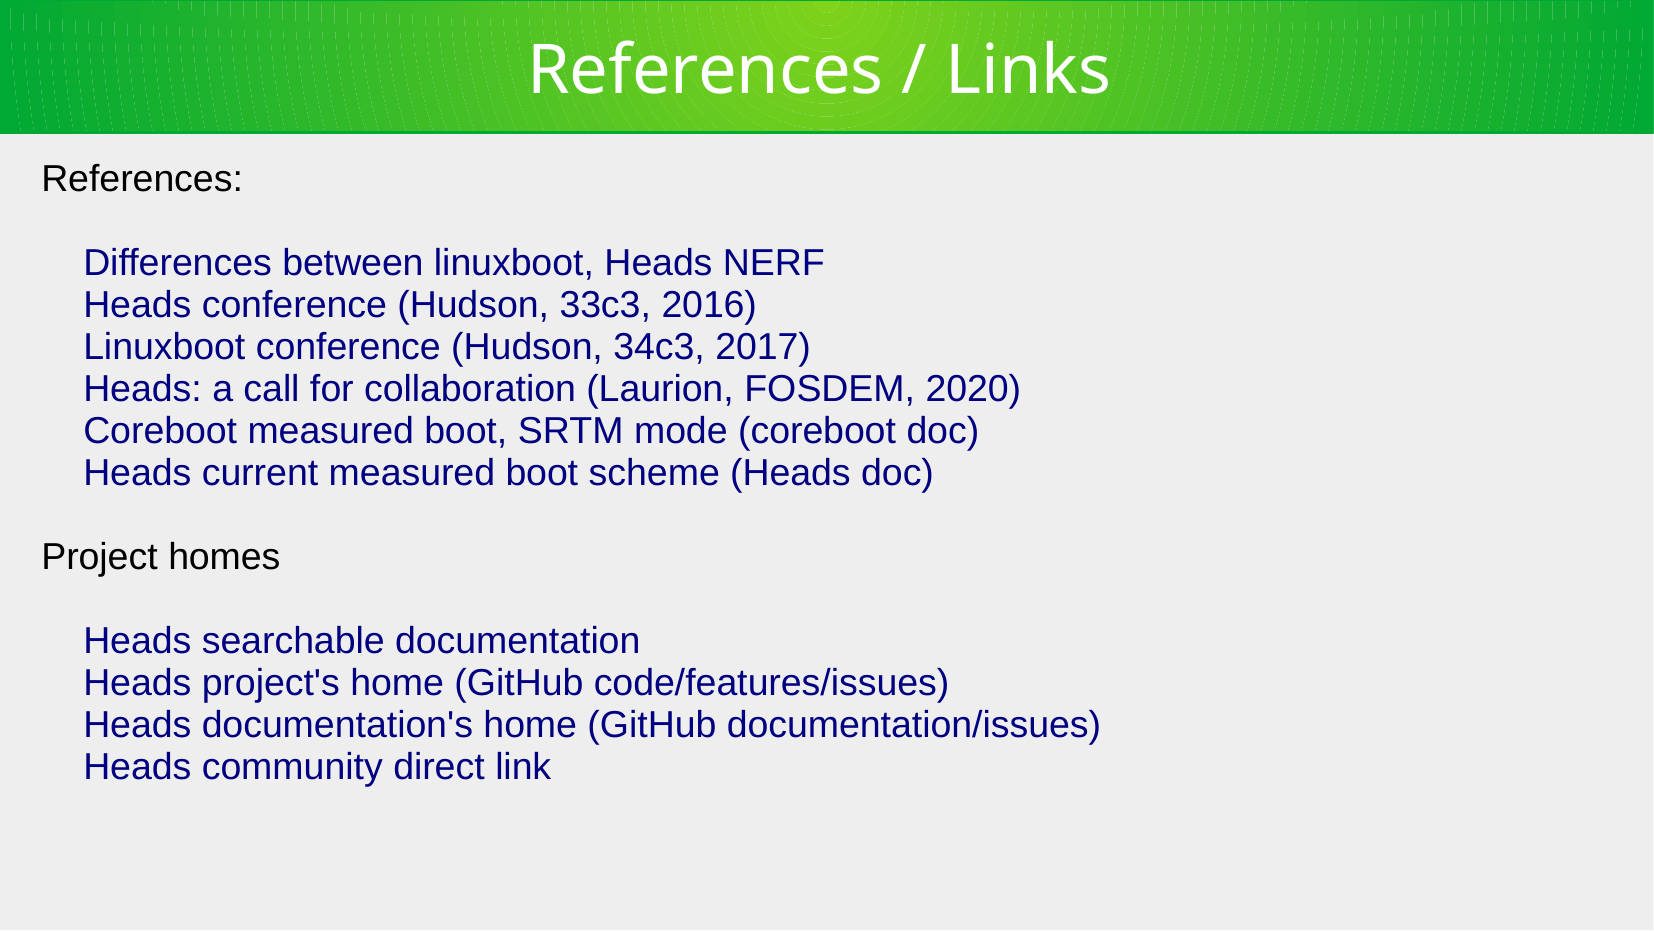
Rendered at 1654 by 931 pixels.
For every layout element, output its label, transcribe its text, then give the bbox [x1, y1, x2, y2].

text_box References: Differences between linuxboot, Heads NERF Heads conference (Hudson, 33c3, 2016) Linuxboot conference (Hudson, 34c3, 2017) Heads: a call for collaboration (Laurion, FOSDEM, 2020) Coreboot measured boot, SRTM mode (coreboot doc) Heads current measured boot scheme (Heads doc) Project homes Heads searchable documentation Heads project's home (GitHub code/features/issues) Heads documentation's home (GitHub documentation/issues) Heads community direct link [26, 150, 1117, 879]
title References / Links [73, 14, 1565, 119]
